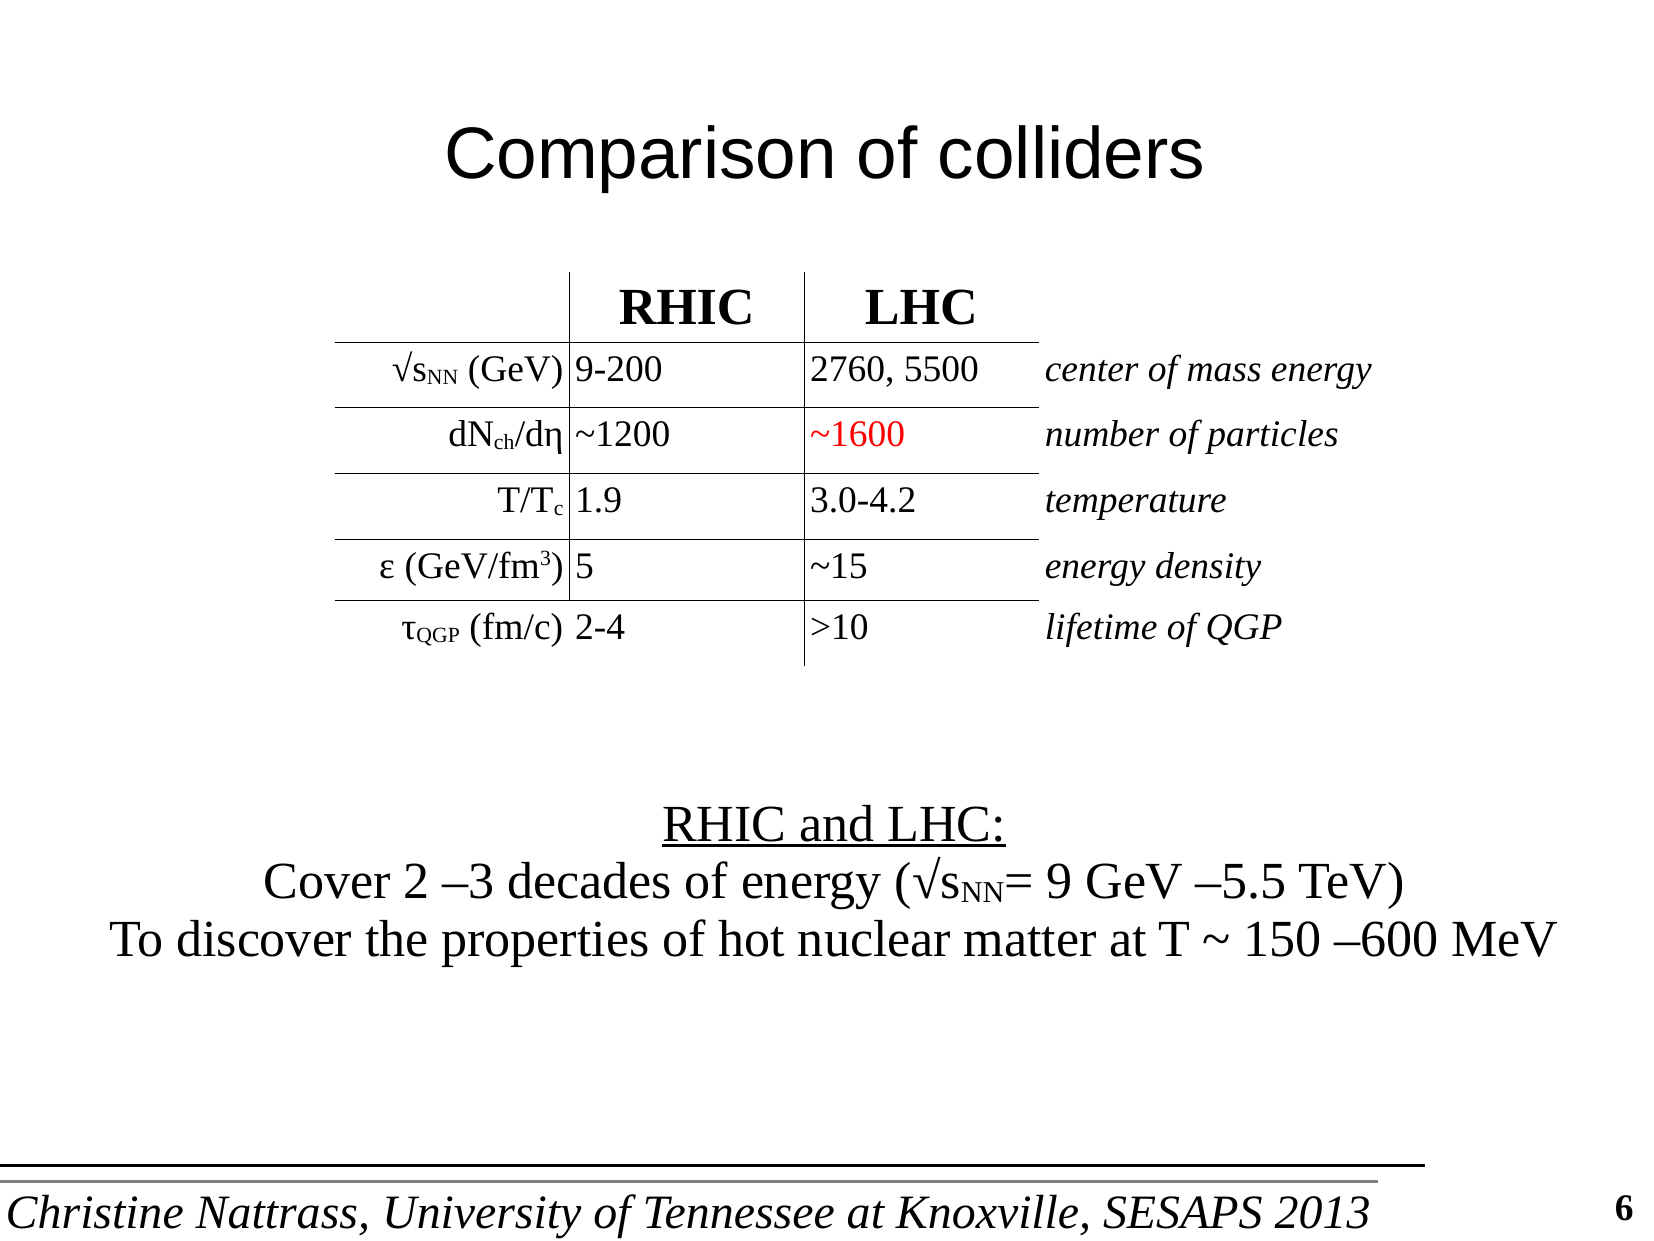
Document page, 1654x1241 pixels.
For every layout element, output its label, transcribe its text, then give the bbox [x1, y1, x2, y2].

table_header [335, 272, 569, 342]
table_cell ε (GeV/fm3) [335, 540, 569, 600]
table_cell lifetime of QGP [1039, 600, 1434, 666]
table_cell T/Tc [335, 474, 569, 539]
table_cell number of particles [1039, 407, 1434, 473]
table_cell center of mass energy [1039, 342, 1434, 407]
table_cell ~15 [805, 540, 1039, 600]
table_cell dNch/dη [335, 408, 569, 473]
table_cell 9-200 [570, 343, 804, 407]
table_cell 1.9 [570, 474, 804, 539]
table_header LHC [805, 272, 1039, 342]
table_cell 3.0-4.2 [805, 474, 1039, 539]
table_cell 2760, 5500 [805, 343, 1039, 407]
table_header RHIC [570, 272, 804, 342]
table_cell 2-4 [569, 601, 804, 666]
table_cell 5 [570, 540, 804, 600]
text_box RHIC and LHC: Cover 2 –3 decades of energy (√sNN= 9 GeV –5.5 TeV) To discover the properties of hot nuclear matter at T ~ 150 –600 MeV [37, 787, 1631, 992]
table_cell τQGP (fm/c) [335, 601, 569, 666]
table_cell ~1200 [570, 408, 804, 473]
title Comparison of colliders [0, 49, 1651, 257]
table_header [1039, 272, 1434, 342]
table_cell >10 [805, 601, 1039, 666]
table_cell √sNN (GeV) [335, 343, 569, 407]
table_cell energy density [1039, 539, 1434, 600]
table_cell temperature [1039, 473, 1434, 539]
table_cell ~1600 [805, 408, 1039, 473]
